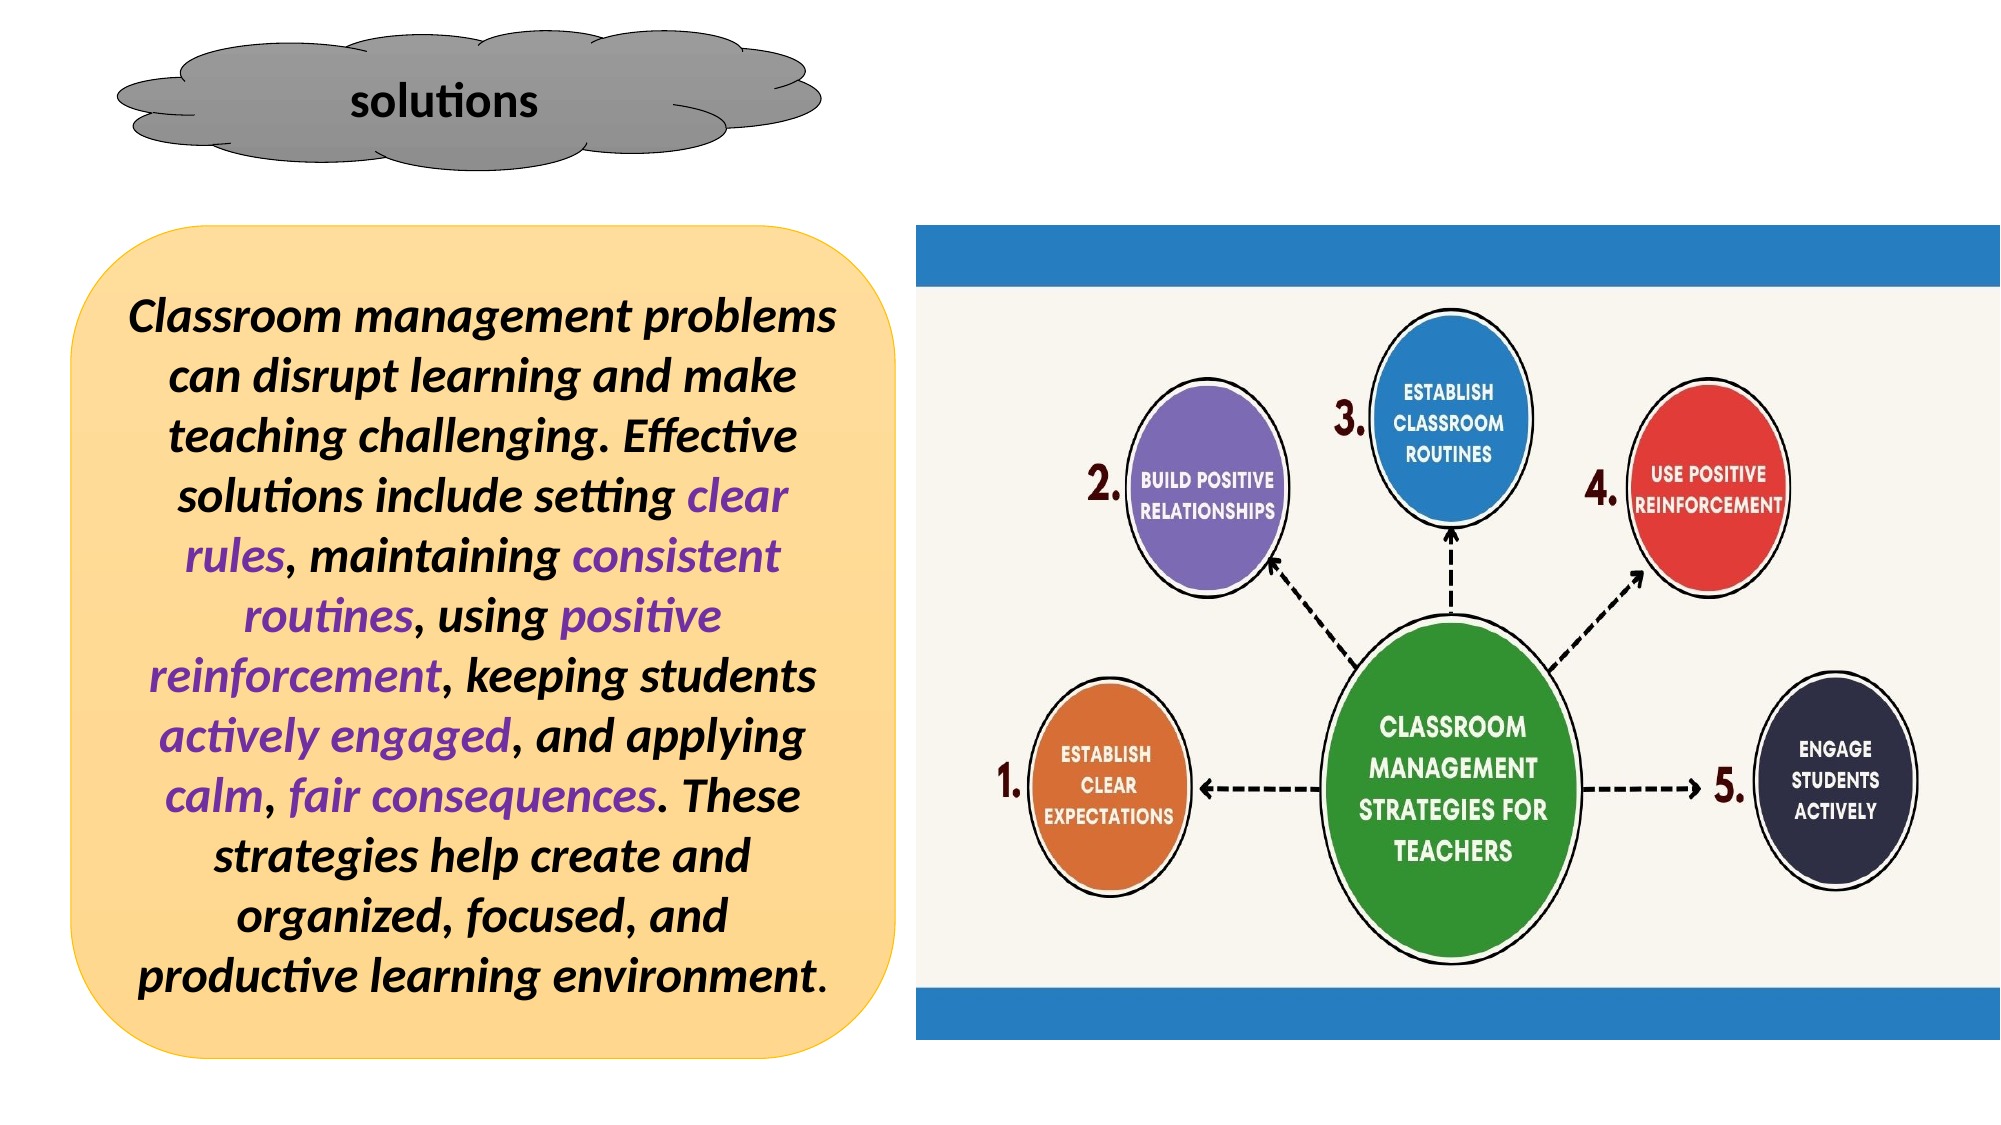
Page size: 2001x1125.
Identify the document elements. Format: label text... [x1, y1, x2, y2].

text_box Classroom management problems can disrupt learning and make teaching challenging. Effective solutions include setting clear rules, maintaining consistent routines, using positive reinforcement, keeping students actively engaged, and applying calm, fair consequences. These strategies help create and organized, focused, and productive learning environment. [70, 225, 896, 1059]
picture [916, 225, 2000, 1040]
text_box solutions [117, 30, 822, 171]
